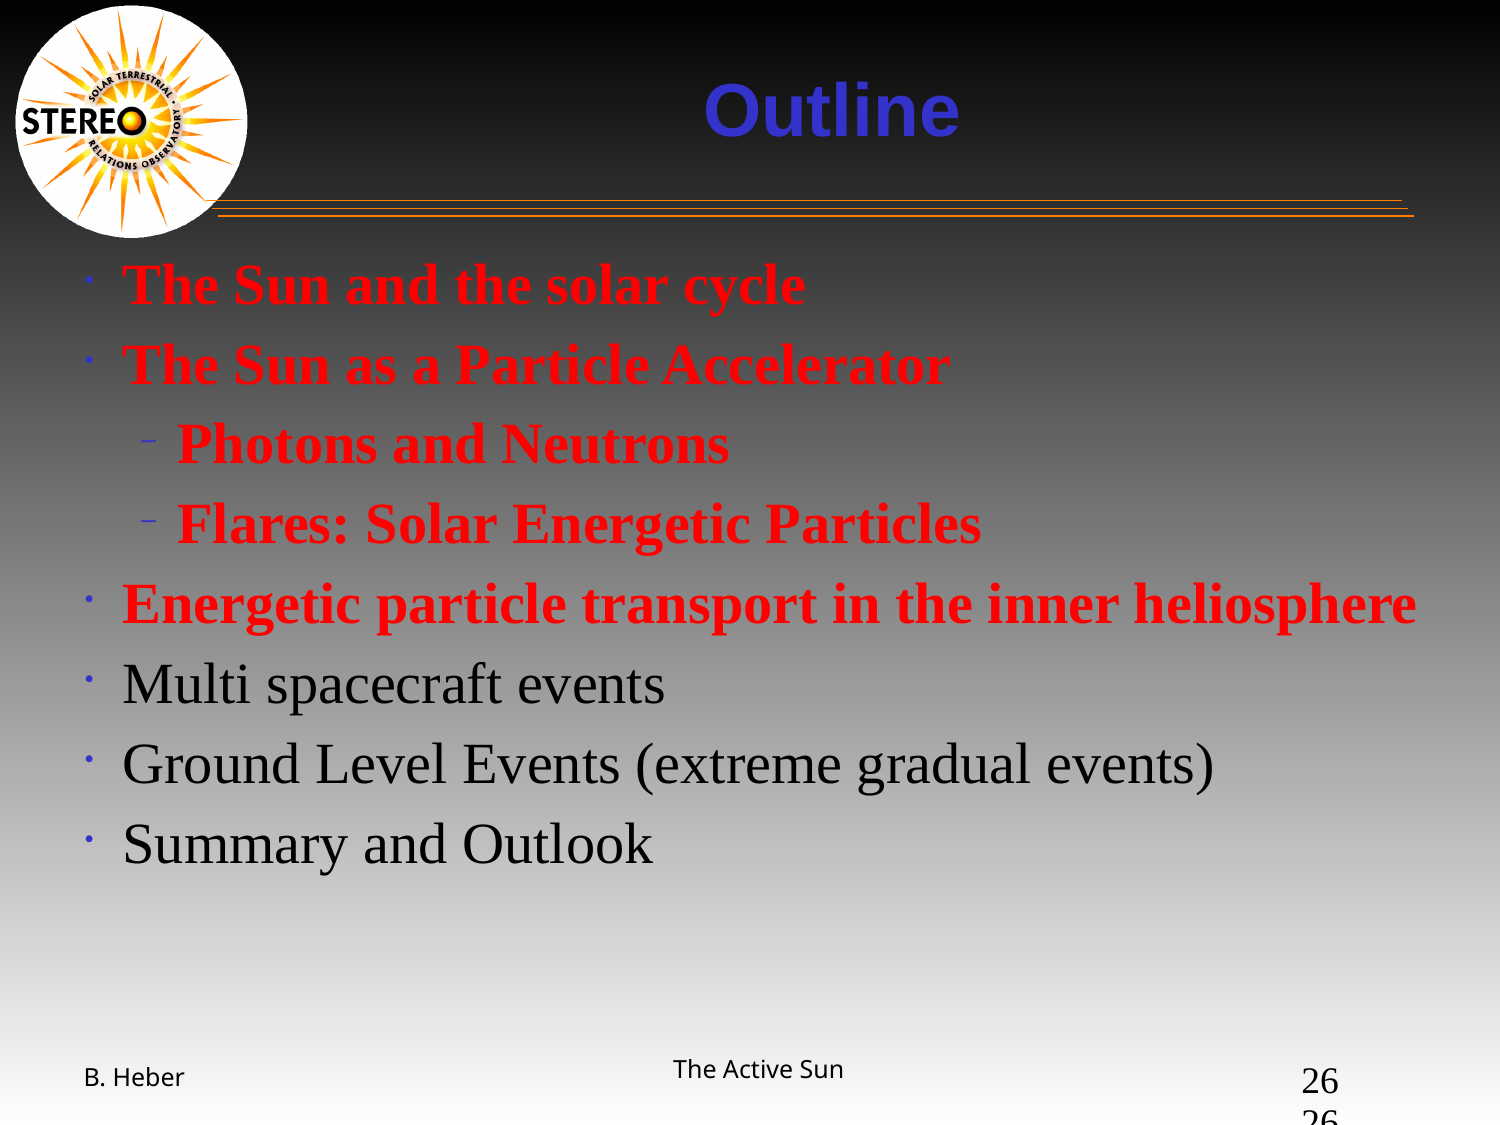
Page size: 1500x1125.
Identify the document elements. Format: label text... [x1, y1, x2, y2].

slide_number 1919 [1286, 1052, 1370, 1098]
list The Sun and the solar cycle The Sun as a Particle Accelerator Photons and Neutrons Flares: Solar Energetic Particles Energetic particle transport in the inner heliosphere Multi spacecraft events Ground Level Events (extreme gradual events) Summary and Outlook [70, 253, 1500, 1040]
title Outline [258, 62, 1406, 168]
picture [10, 2, 248, 239]
